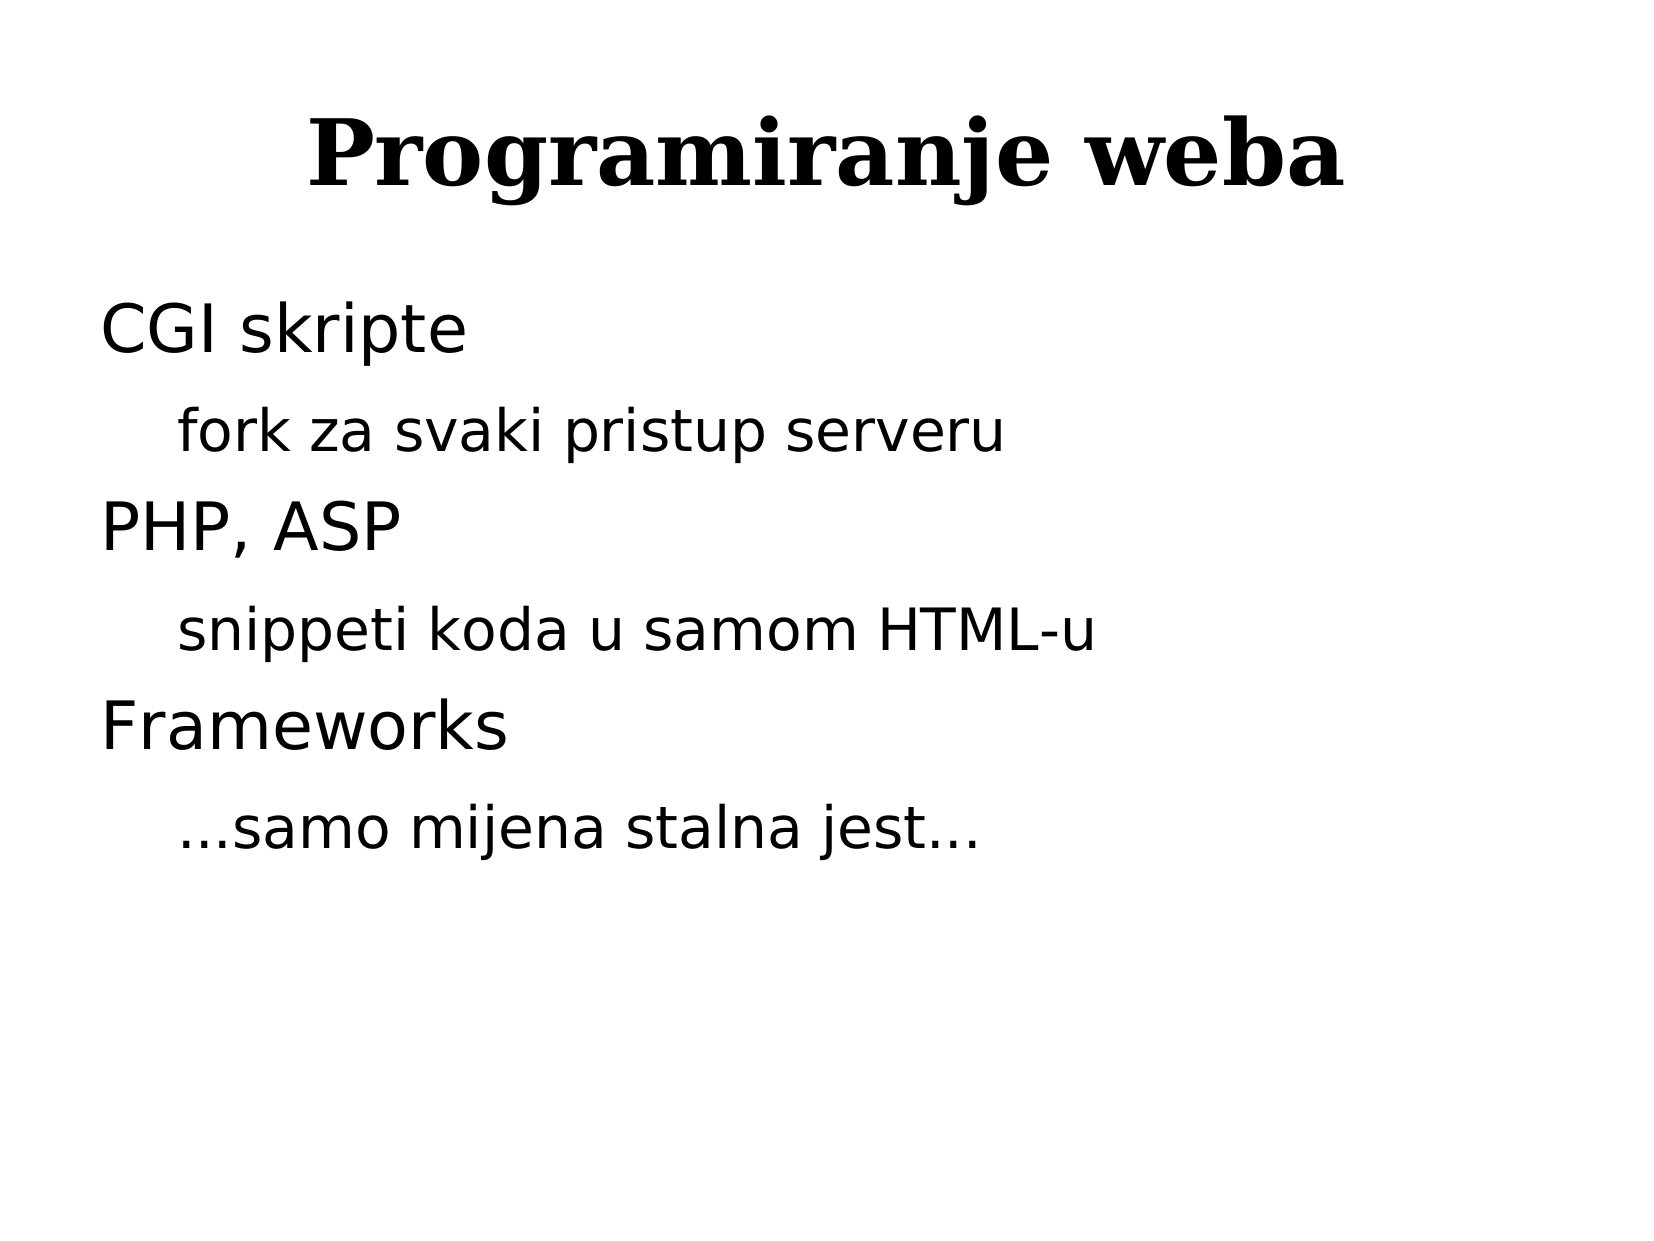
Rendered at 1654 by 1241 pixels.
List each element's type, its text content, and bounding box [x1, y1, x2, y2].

list CGI skripte fork za svaki pristup serveru PHP, ASP snippeti koda u samom HTML-u Frameworks ...samo mijena stalna jest... [82, 290, 1571, 1094]
title Programiranje weba [82, 56, 1571, 250]
